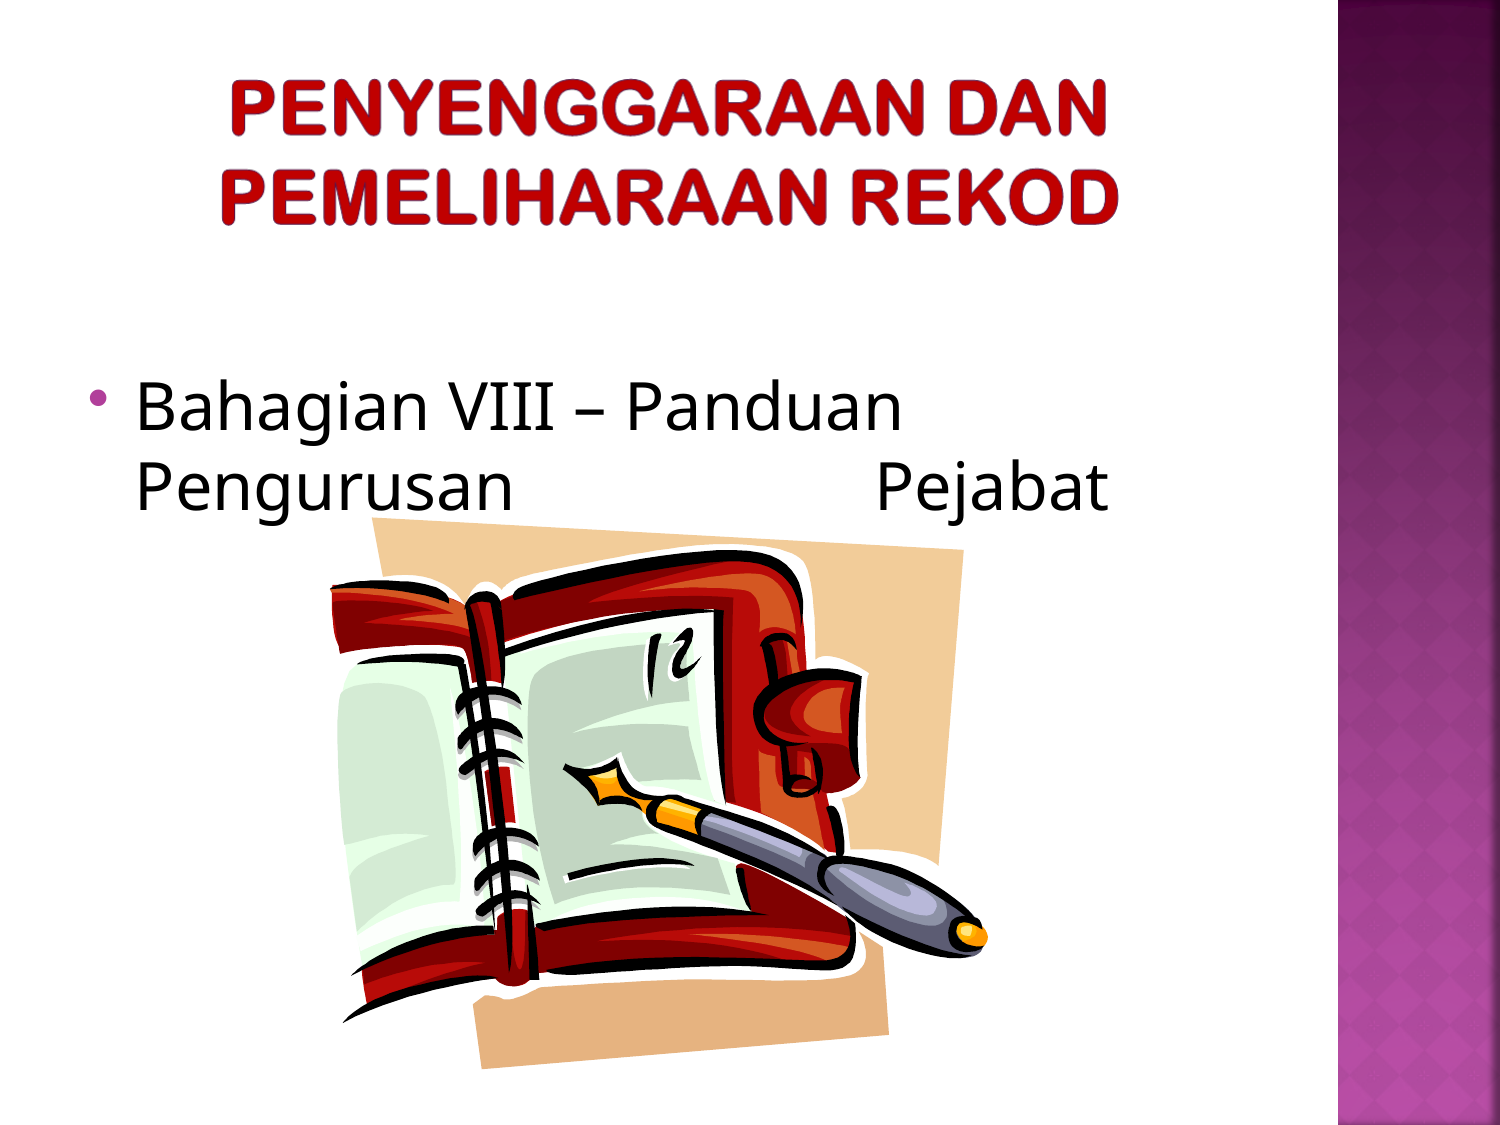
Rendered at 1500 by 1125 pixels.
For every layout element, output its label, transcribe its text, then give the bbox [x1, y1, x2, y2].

picture [324, 512, 993, 1075]
picture [75, 53, 1264, 241]
picture [1338, 0, 1500, 1125]
list Bahagian VIII – Panduan Pengurusan Pejabat [75, 263, 1263, 1060]
